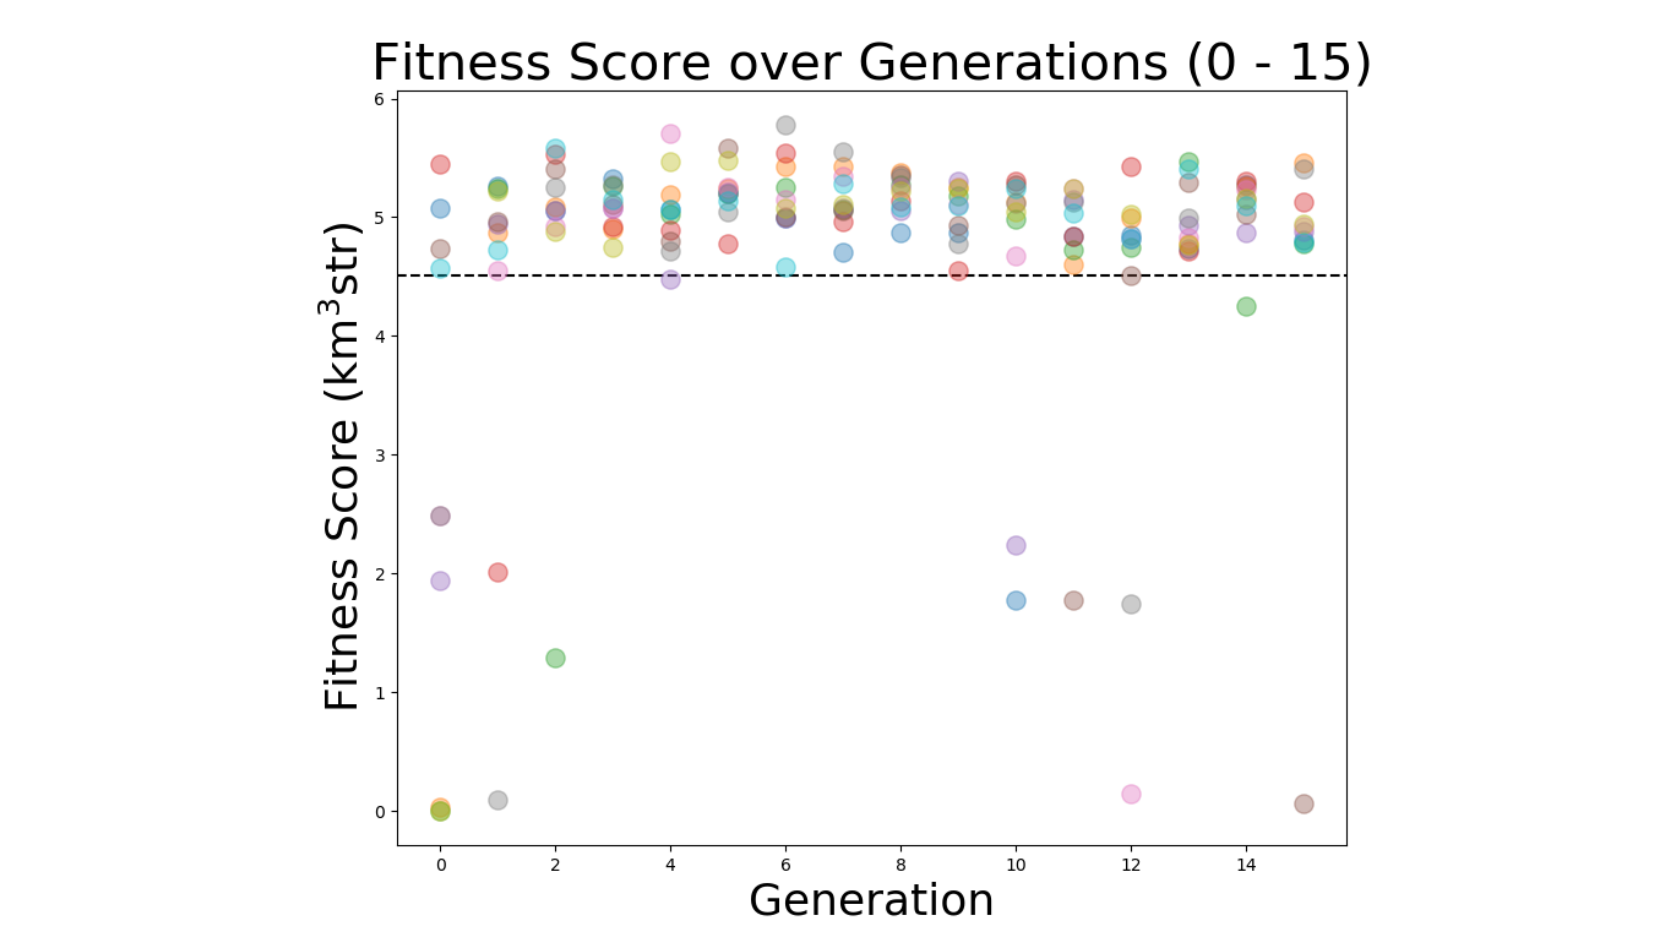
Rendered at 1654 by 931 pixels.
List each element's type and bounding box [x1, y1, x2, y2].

picture [244, 0, 1469, 931]
